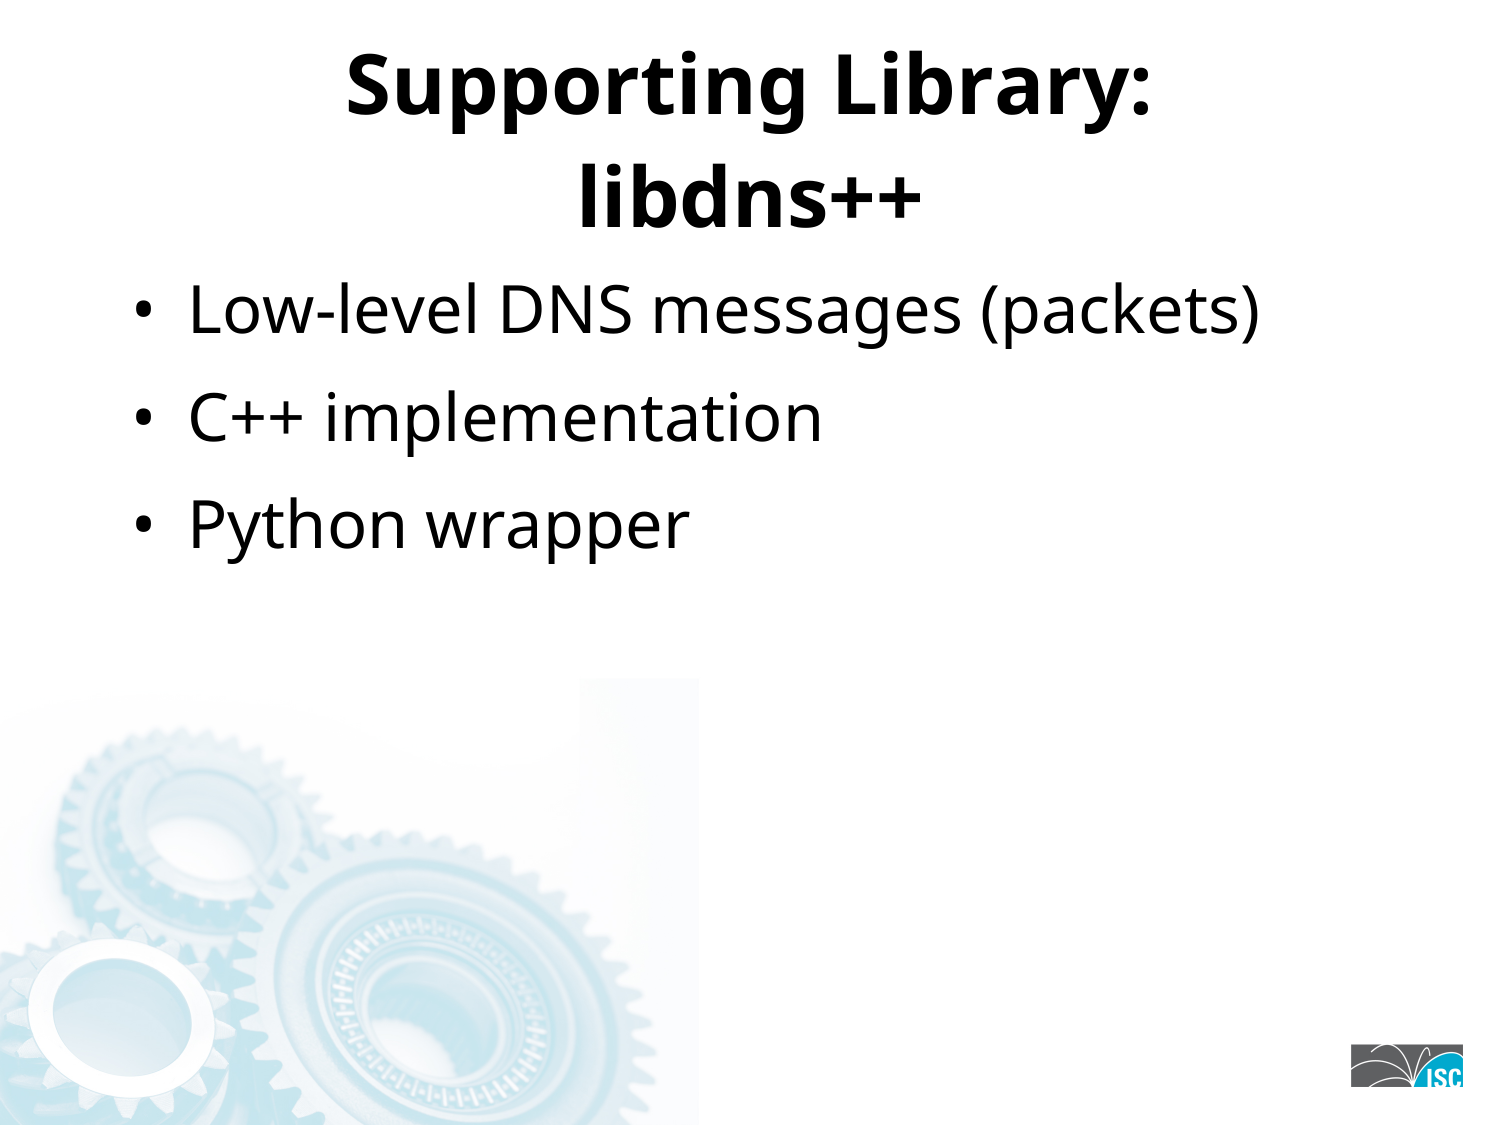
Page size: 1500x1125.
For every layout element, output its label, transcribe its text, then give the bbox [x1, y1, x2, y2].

title Supporting Library: libdns++ [75, 38, 1426, 240]
list Low-level DNS messages (packets) C++ implementation Python wrapper [75, 262, 1426, 991]
picture [0, 0, 1500, 1125]
